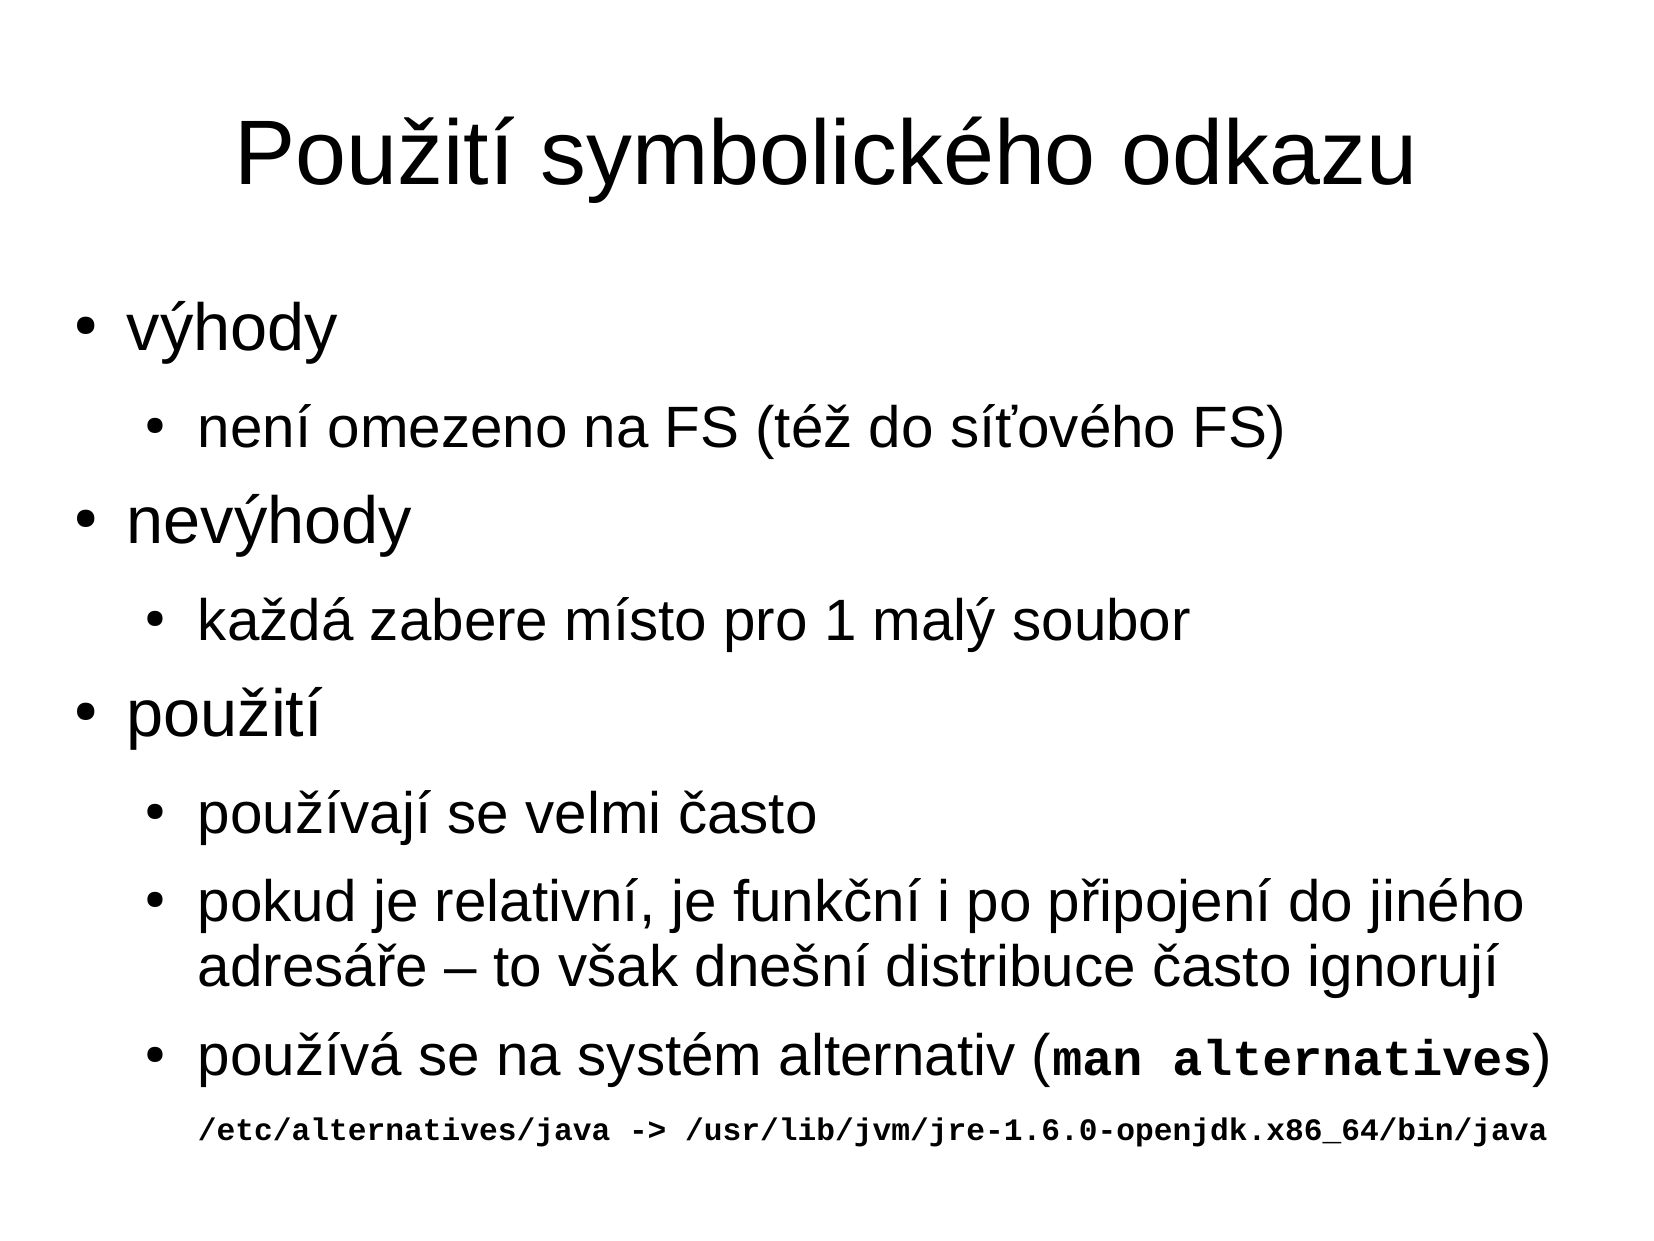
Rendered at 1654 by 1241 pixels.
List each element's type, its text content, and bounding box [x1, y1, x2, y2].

title Použití symbolického odkazu [82, 56, 1571, 250]
list výhody není omezeno na FS (též do síťového FS) nevýhody každá zabere místo pro 1 malý soubor použití používají se velmi často pokud je relativní, je funkční i po připojení do jiného adresáře – to však dnešní distribuce často ignorují používá se na systém alternativ (man alternatives) /etc/alternatives/java -> /usr/lib/jvm/jre-1.6.0-openjdk.x86_64/bin/java [56, 290, 1598, 1149]
